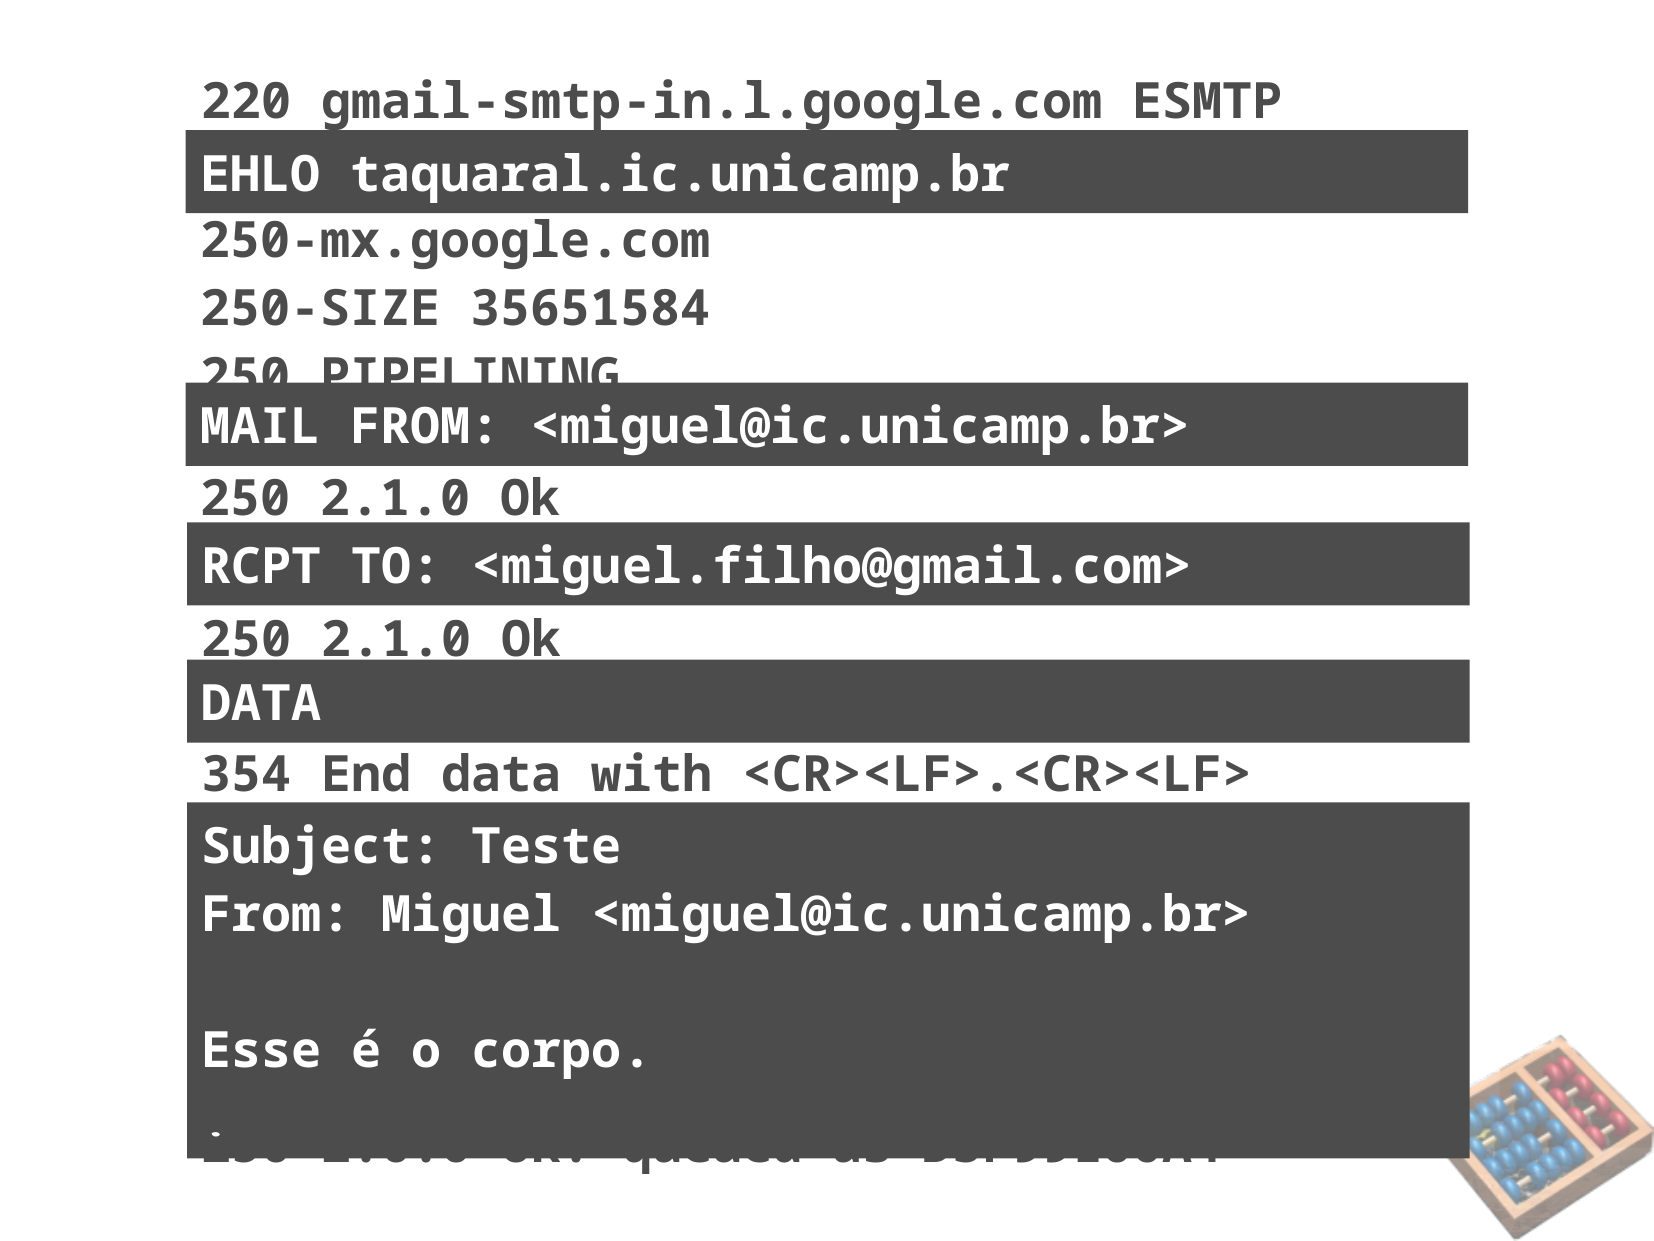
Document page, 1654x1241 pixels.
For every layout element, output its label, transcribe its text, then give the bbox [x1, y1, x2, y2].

text_box 250 2.1.0 Ok [185, 454, 1469, 529]
text_box Subject: Teste From: Miguel <miguel@ic.unicamp.br> Esse é o corpo. . [187, 802, 1470, 1101]
text_box 250-mx.google.com 250-SIZE 35651584 250 PIPELINING [185, 214, 1469, 382]
text_box EHLO taquaral.ic.unicamp.br [185, 130, 1469, 205]
text_box 220 gmail-smtp-in.l.google.com ESMTP [187, 57, 1470, 132]
text_box DATA [187, 659, 1470, 730]
text_box 250 2.0.0 Ok: queued as D3F99100A4 [187, 1101, 1470, 1176]
text_box 250 2.1.0 Ok [187, 595, 1470, 659]
text_box RCPT TO: <miguel.filho@gmail.com> [187, 522, 1470, 595]
text_box 354 End data with <CR><LF>.<CR><LF> [187, 730, 1470, 802]
text_box MAIL FROM: <miguel@ic.unicamp.br> [185, 382, 1469, 454]
